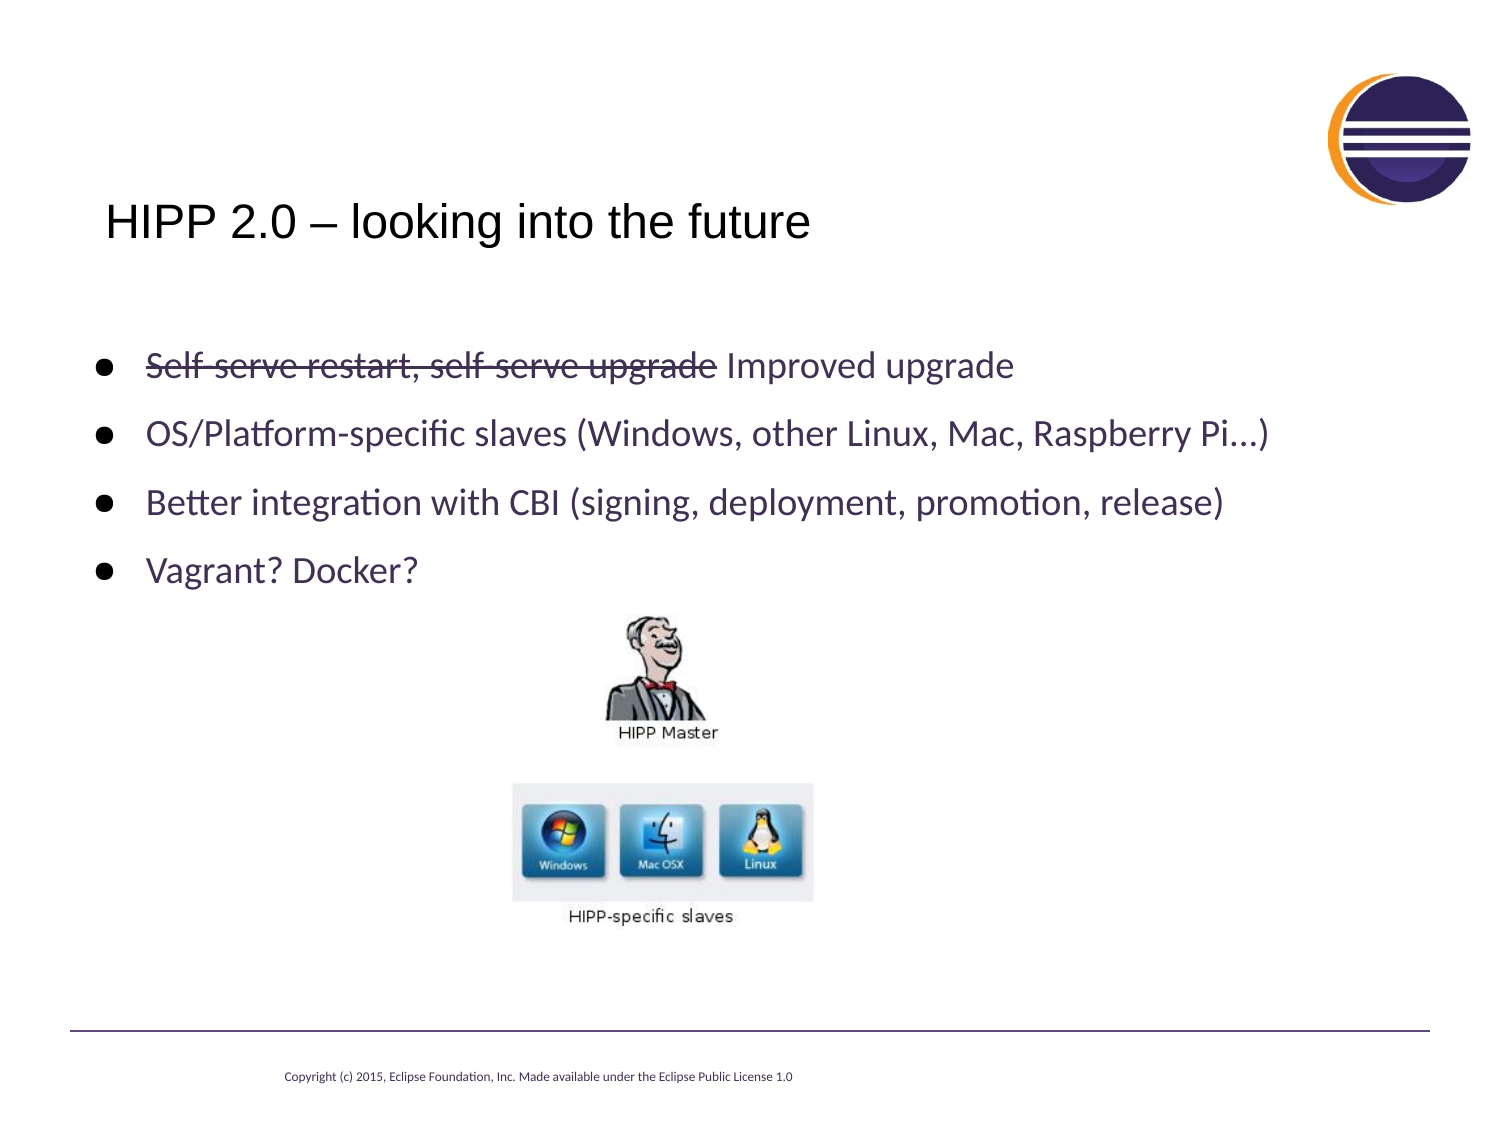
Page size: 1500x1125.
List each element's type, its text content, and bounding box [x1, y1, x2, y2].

list Self-serve restart, self-serve upgrade Improved upgrade OS/Platform-specific slaves (Windows, other Linux, Mac, Raspberry Pi...) Better integration with CBI (signing, deployment, promotion, release) Vagrant? Docker? [75, 349, 1425, 916]
picture [1328, 68, 1471, 210]
title HIPP 2.0 – looking into the future [105, 88, 1380, 330]
picture [510, 614, 819, 931]
